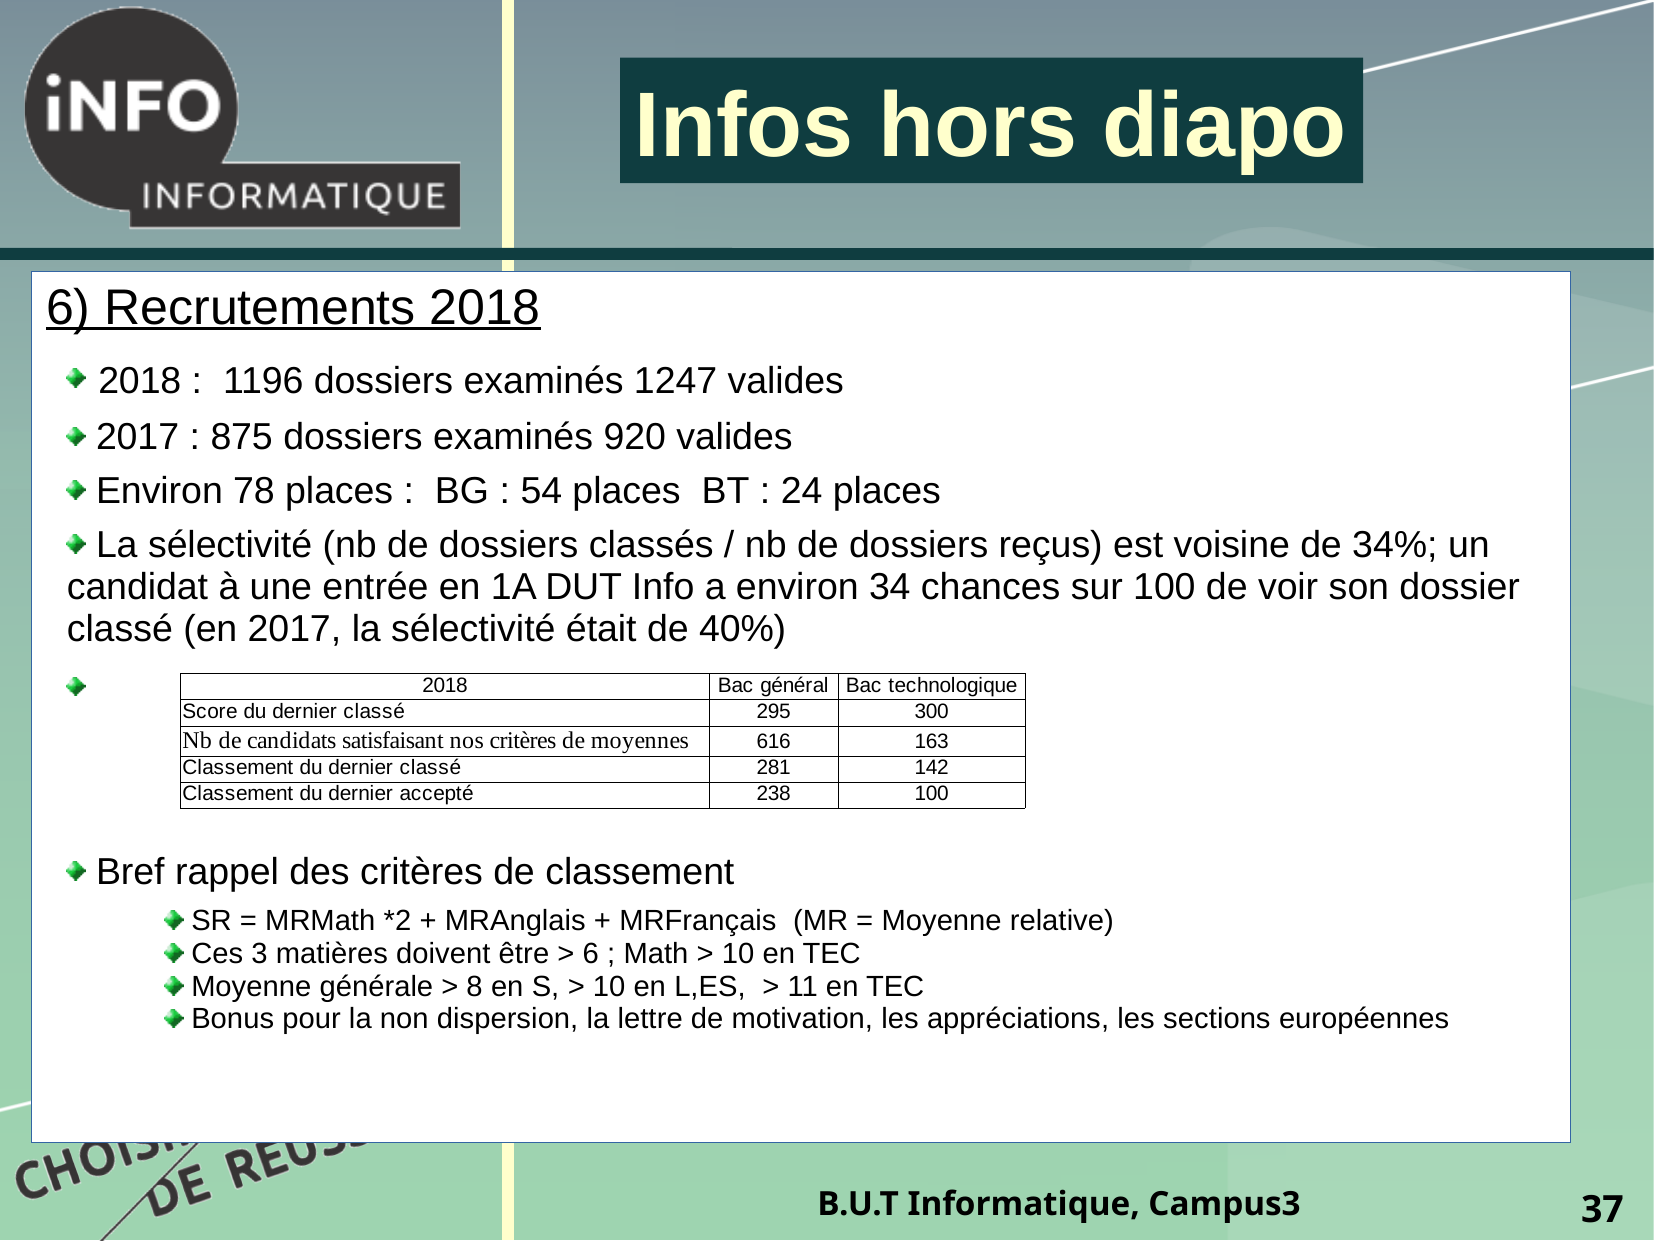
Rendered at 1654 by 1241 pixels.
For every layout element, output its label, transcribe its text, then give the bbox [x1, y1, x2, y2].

picture [0, 260, 502, 1241]
picture [514, 0, 1654, 248]
text_box Infos hors diapo [620, 57, 1364, 184]
chart [180, 673, 1028, 810]
picture [0, 0, 502, 247]
text_box 6) Recrutements 2018 2018 : 1196 dossiers examinés 1247 valides 2017 : 875 dossiers examinés 920 valides Environ 78 places : BG : 54 places BT : 24 places La sélectivité (nb de dossiers classés / nb de dossiers reçus) est voisine de 34%; un candidat à une entrée en 1A DUT Info a environ 34 chances sur 100 de voir son dossier classé (en 2017, la sélectivité était de 40%) Bref rappel des critères de classement SR = MRMath *2 + MRAnglais + MRFrançais (MR = Moyenne relative) Ces 3 matières doivent être > 6 ; Math > 10 en TEC Moyenne générale > 8 en S, > 10 en L,ES, > 11 en TEC Bonus pour la non dispersion, la lettre de motivation, les appréciations, les sections européennes [31, 271, 1571, 1143]
picture [514, 260, 1654, 1240]
